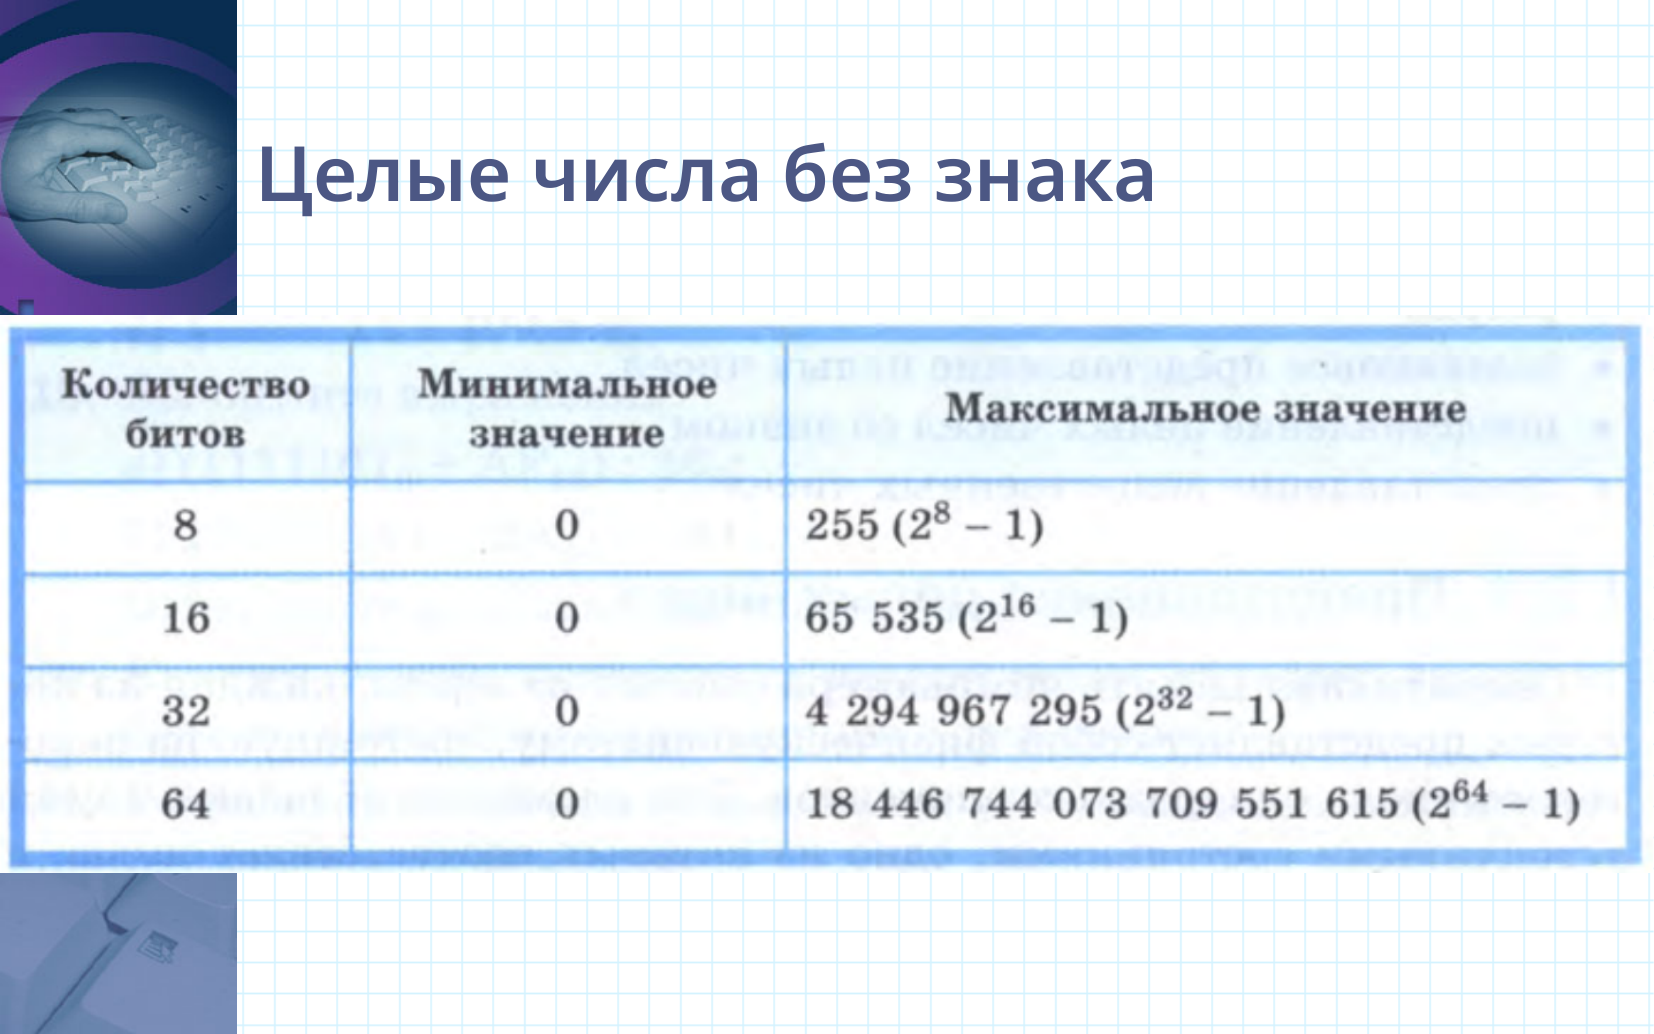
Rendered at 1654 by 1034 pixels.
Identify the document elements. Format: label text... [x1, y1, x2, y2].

title Целые числа без знака [254, 85, 1640, 259]
picture [0, 0, 1654, 1034]
